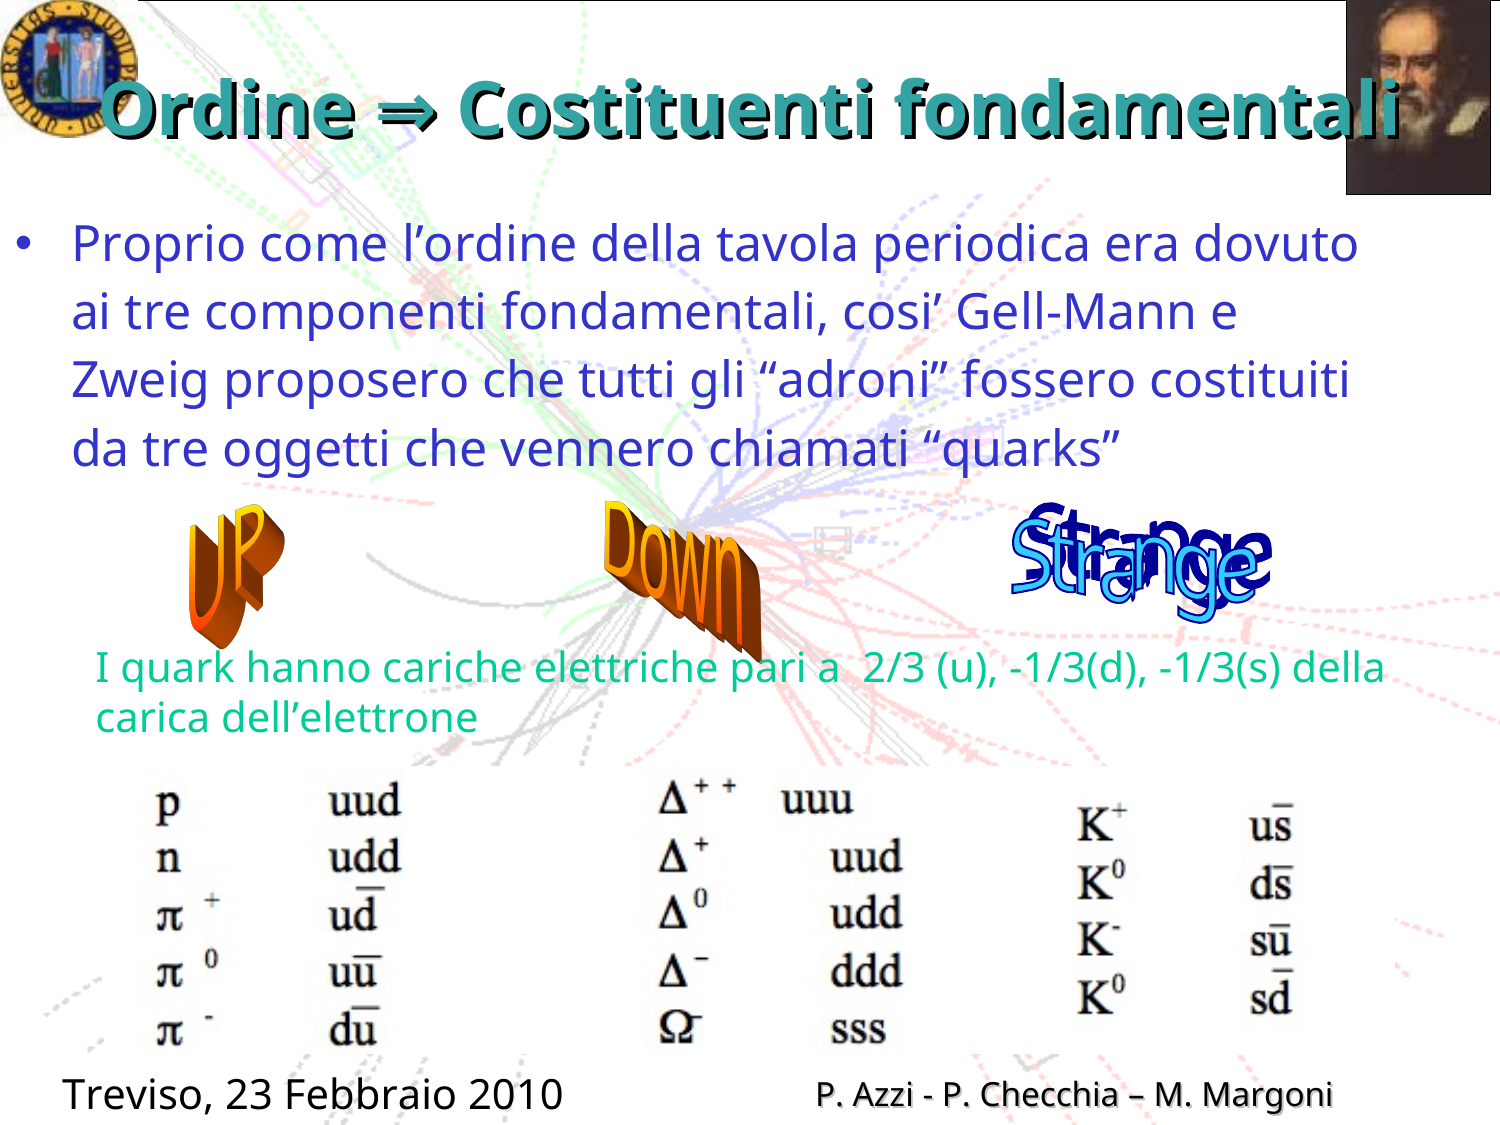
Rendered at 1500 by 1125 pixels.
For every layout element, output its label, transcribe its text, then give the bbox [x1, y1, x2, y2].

text_box Strange [1101, 536, 1216, 623]
text_box Strange [1077, 540, 1104, 595]
text_box Strange [1217, 548, 1257, 603]
title Ordine ⇒ Costituenti fondamentali [0, 0, 1500, 213]
text_box Strange [1046, 525, 1075, 593]
picture [0, 213, 1500, 1125]
text_box I quark hanno cariche elettriche pari a 2/3 (u), -1/3(d), -1/3(s) della carica dell’elettrone [80, 632, 1413, 749]
text_box Strange [1012, 518, 1051, 594]
list Proprio come l’ordine della tavola periodica era dovuto ai tre componenti fondamentali, cosi’ Gell-Mann e Zweig proposero che tutti gli “adroni” fossero costituiti da tre oggetti che vennero chiamati “quarks” [0, 200, 1401, 1013]
